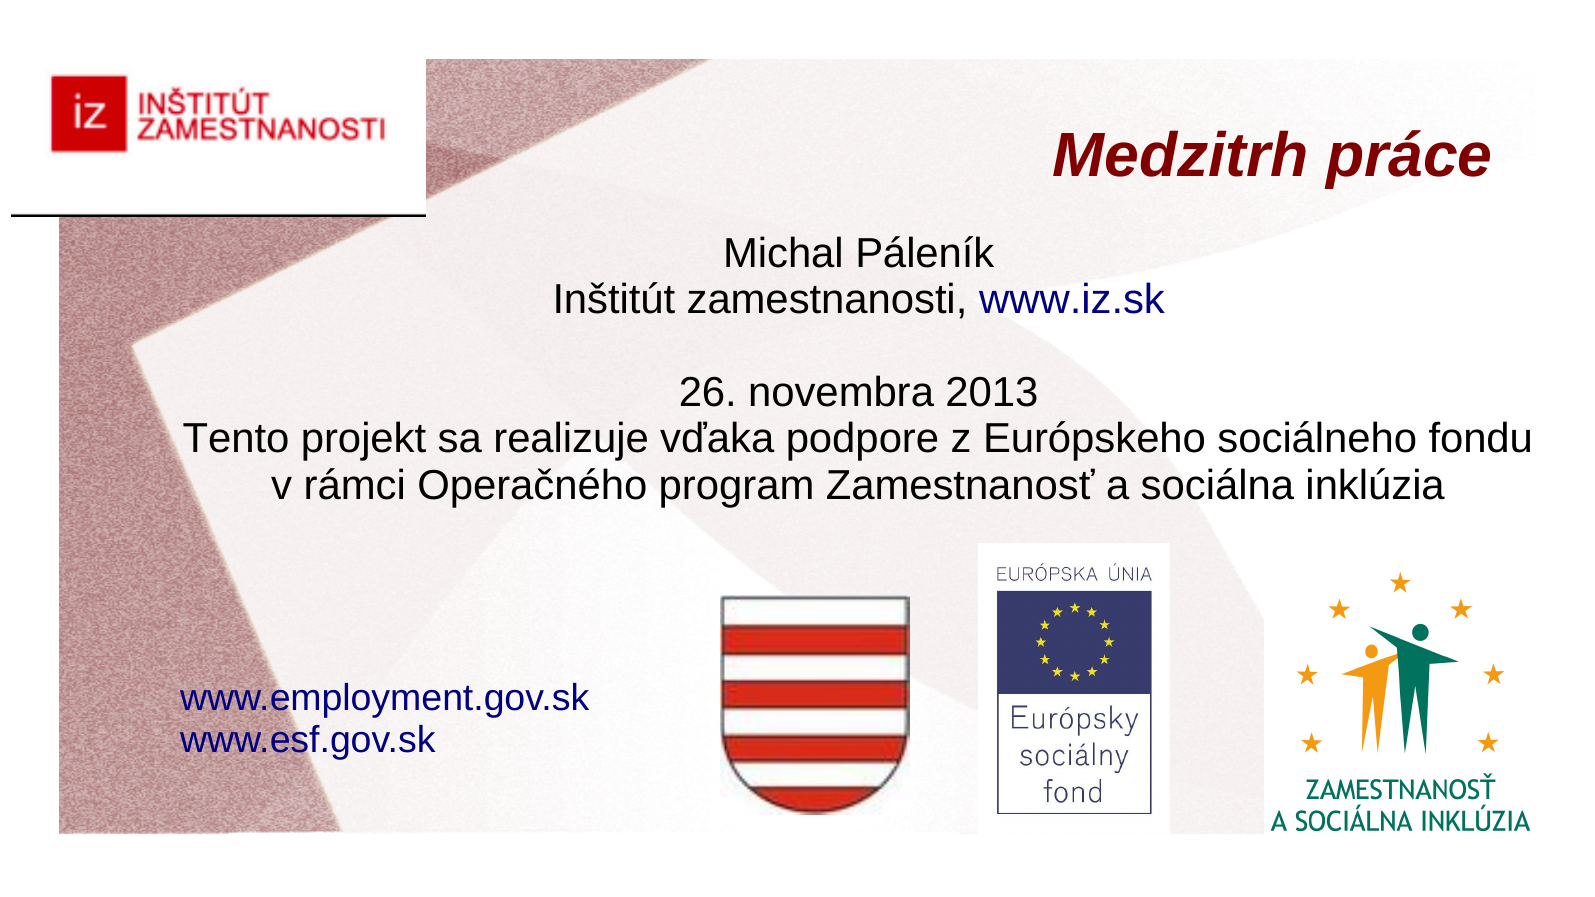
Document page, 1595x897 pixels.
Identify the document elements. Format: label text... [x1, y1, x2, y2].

title Medzitrh práce [591, 90, 1494, 220]
subtitle Michal Páleník Inštitút zamestnanosti, www.iz.sk 26. novembra 2013 Tento projekt sa realizuje vďaka podpore z Európskeho sociálneho fondu v rámci Operačného program Zamestnanosť a sociálna inklúzia [165, 229, 1553, 509]
text_box www.employment.gov.sk www.esf.gov.sk [165, 668, 674, 768]
picture [11, 11, 1536, 838]
